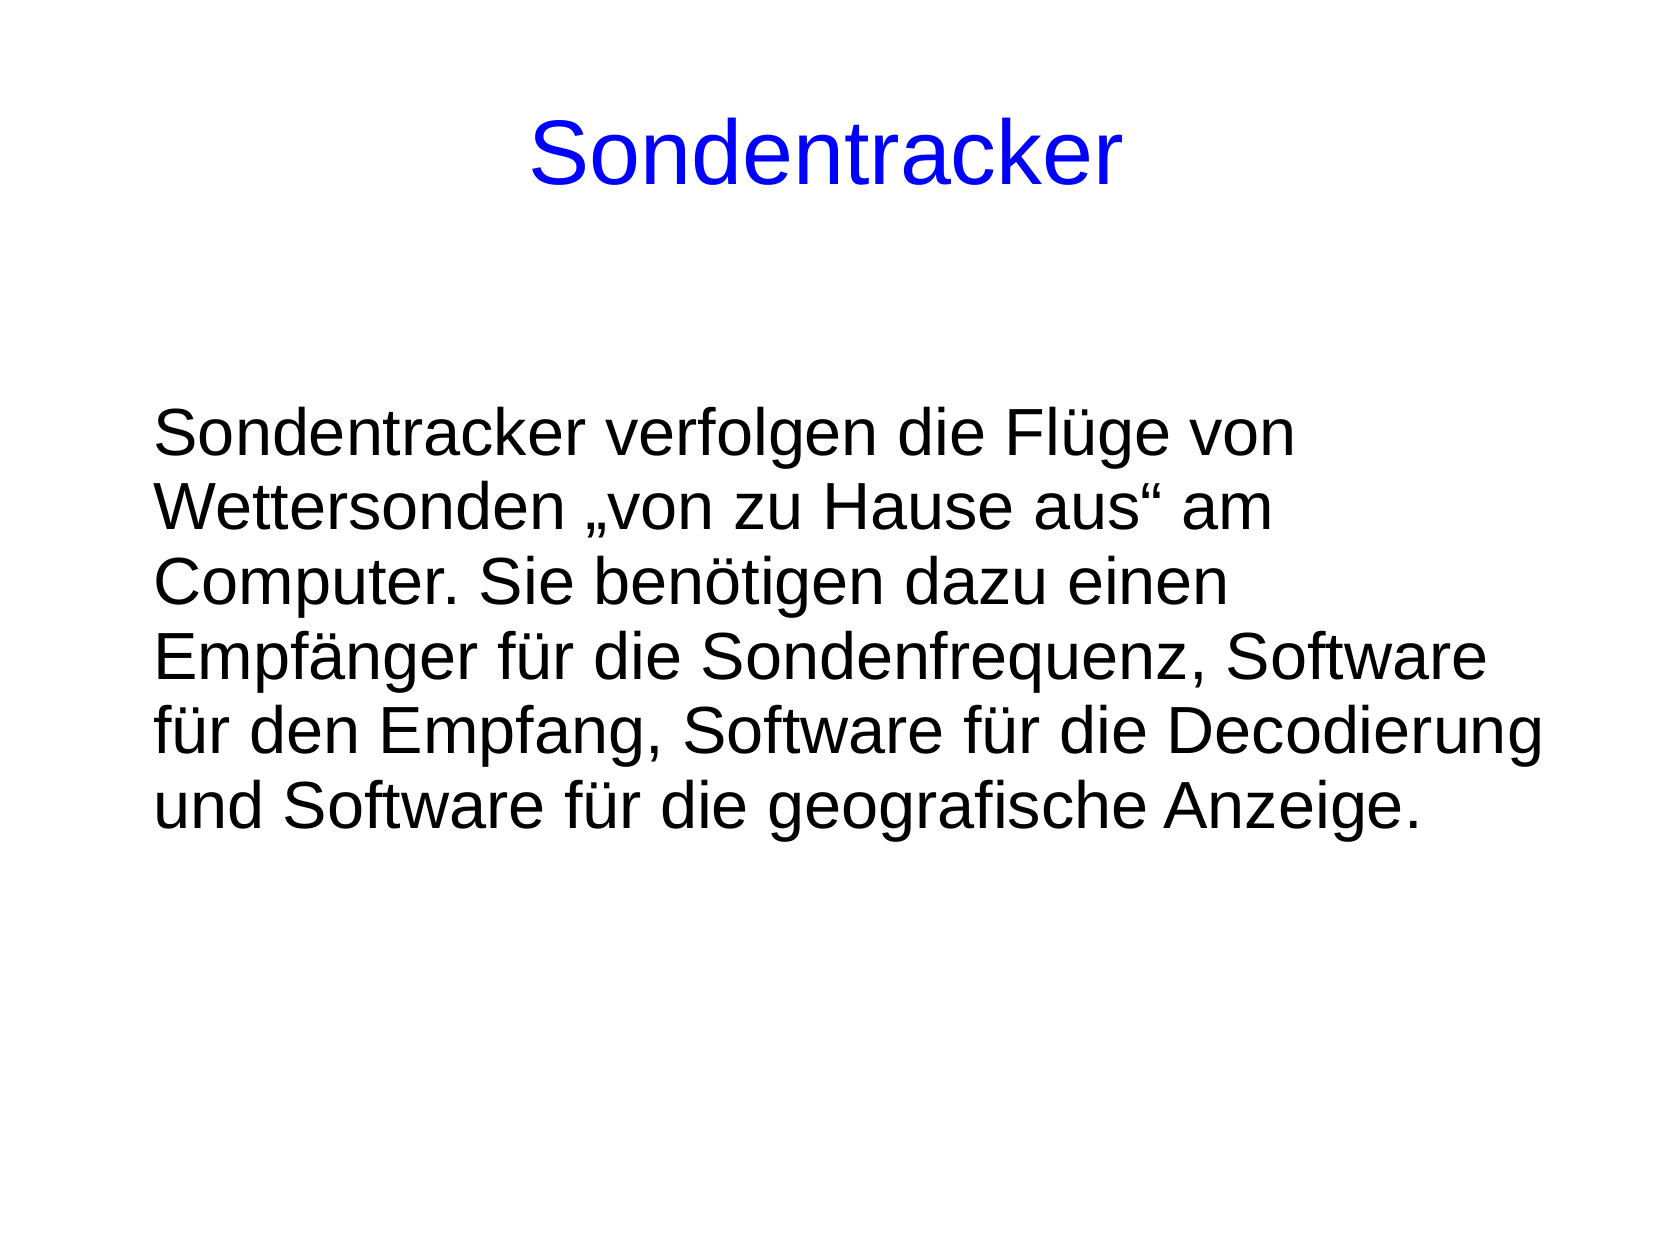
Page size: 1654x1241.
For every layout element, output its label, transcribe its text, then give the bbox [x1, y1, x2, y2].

title Sondentracker [82, 49, 1571, 257]
list Sondentracker verfolgen die Flüge von Wettersonden „von zu Hause aus“ am Computer. Sie benötigen dazu einen Empfänger für die Sondenfrequenz, Software für den Empfang, Software für die Decodierung und Software für die geografische Anzeige. [82, 290, 1571, 1010]
